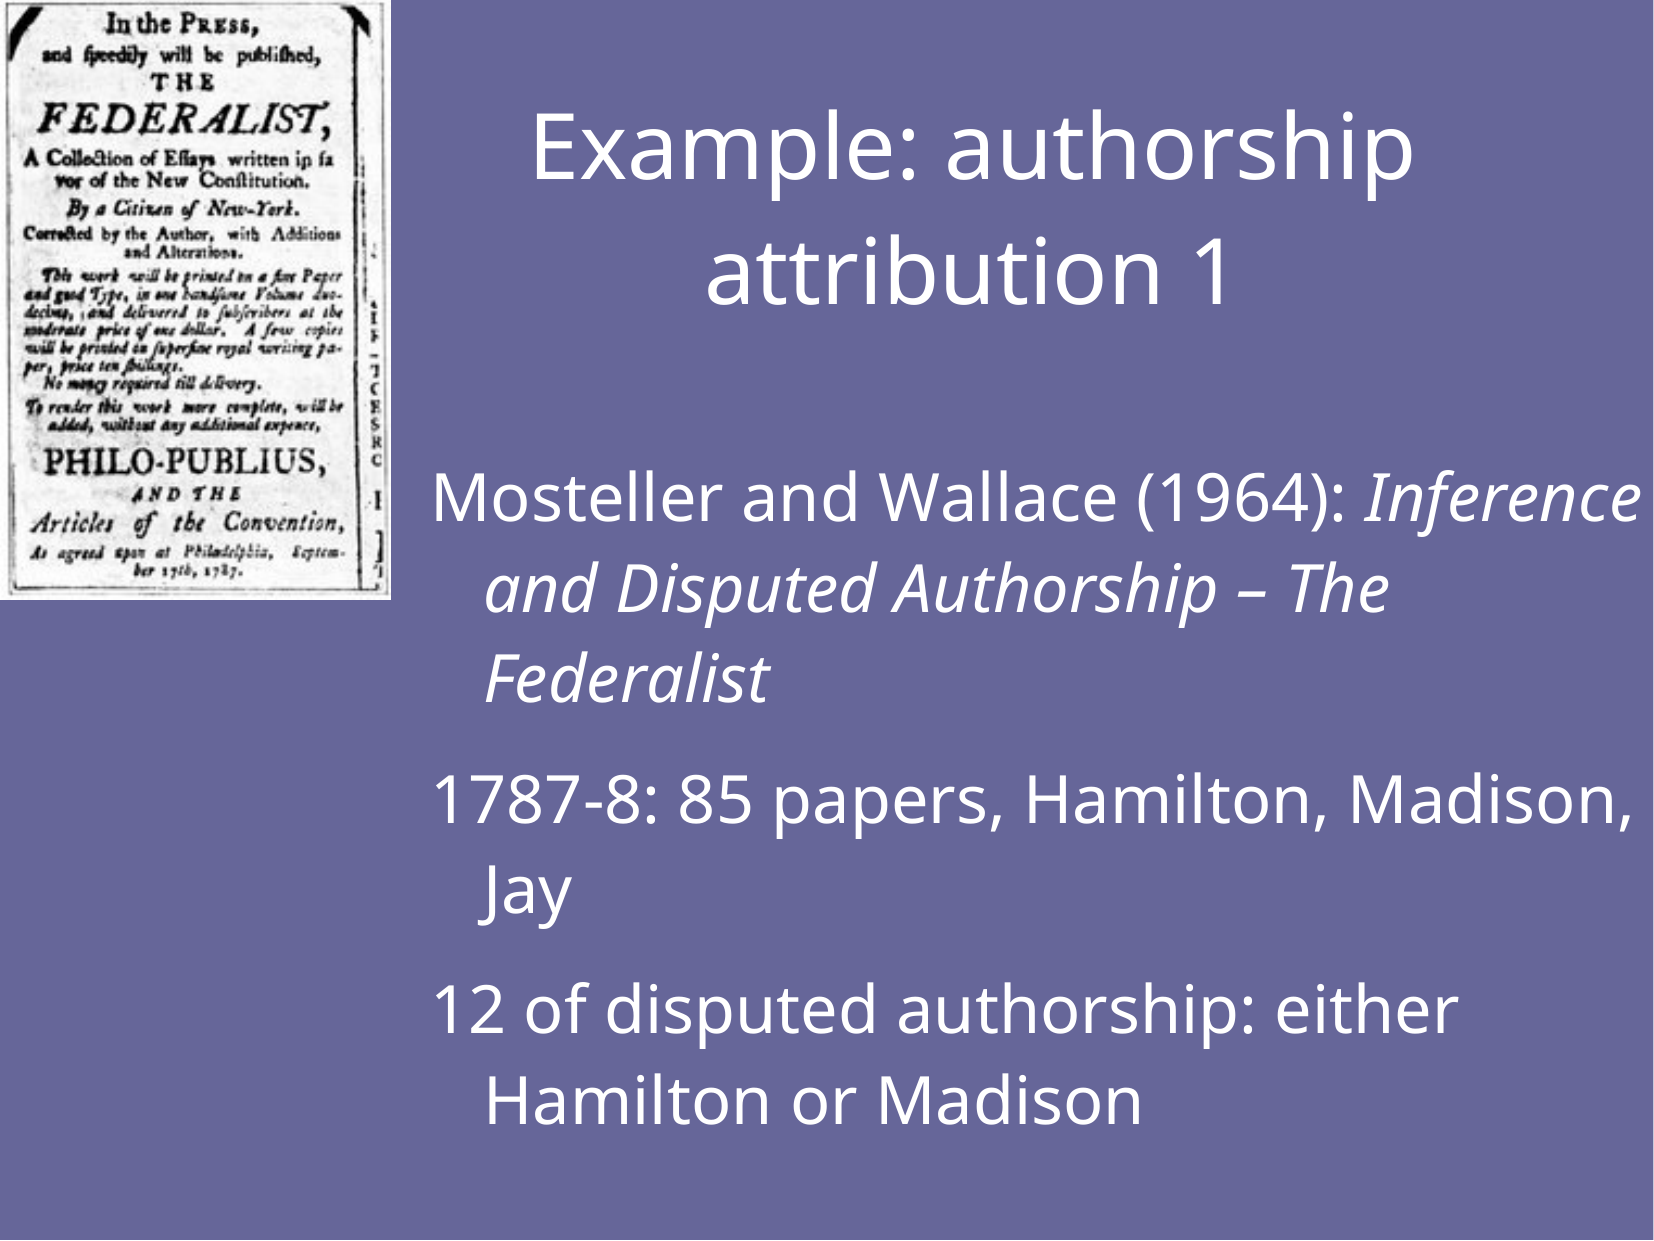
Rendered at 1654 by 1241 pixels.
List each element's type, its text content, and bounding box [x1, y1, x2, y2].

list Mosteller and Wallace (1964): Inference and Disputed Authorship – The Federalist 1787-8: 85 papers, Hamilton, Madison, Jay 12 of disputed authorship: either Hamilton or Madison [412, 450, 1654, 1232]
title Example: authorship attribution 1 [412, 83, 1534, 330]
picture [0, 0, 391, 601]
